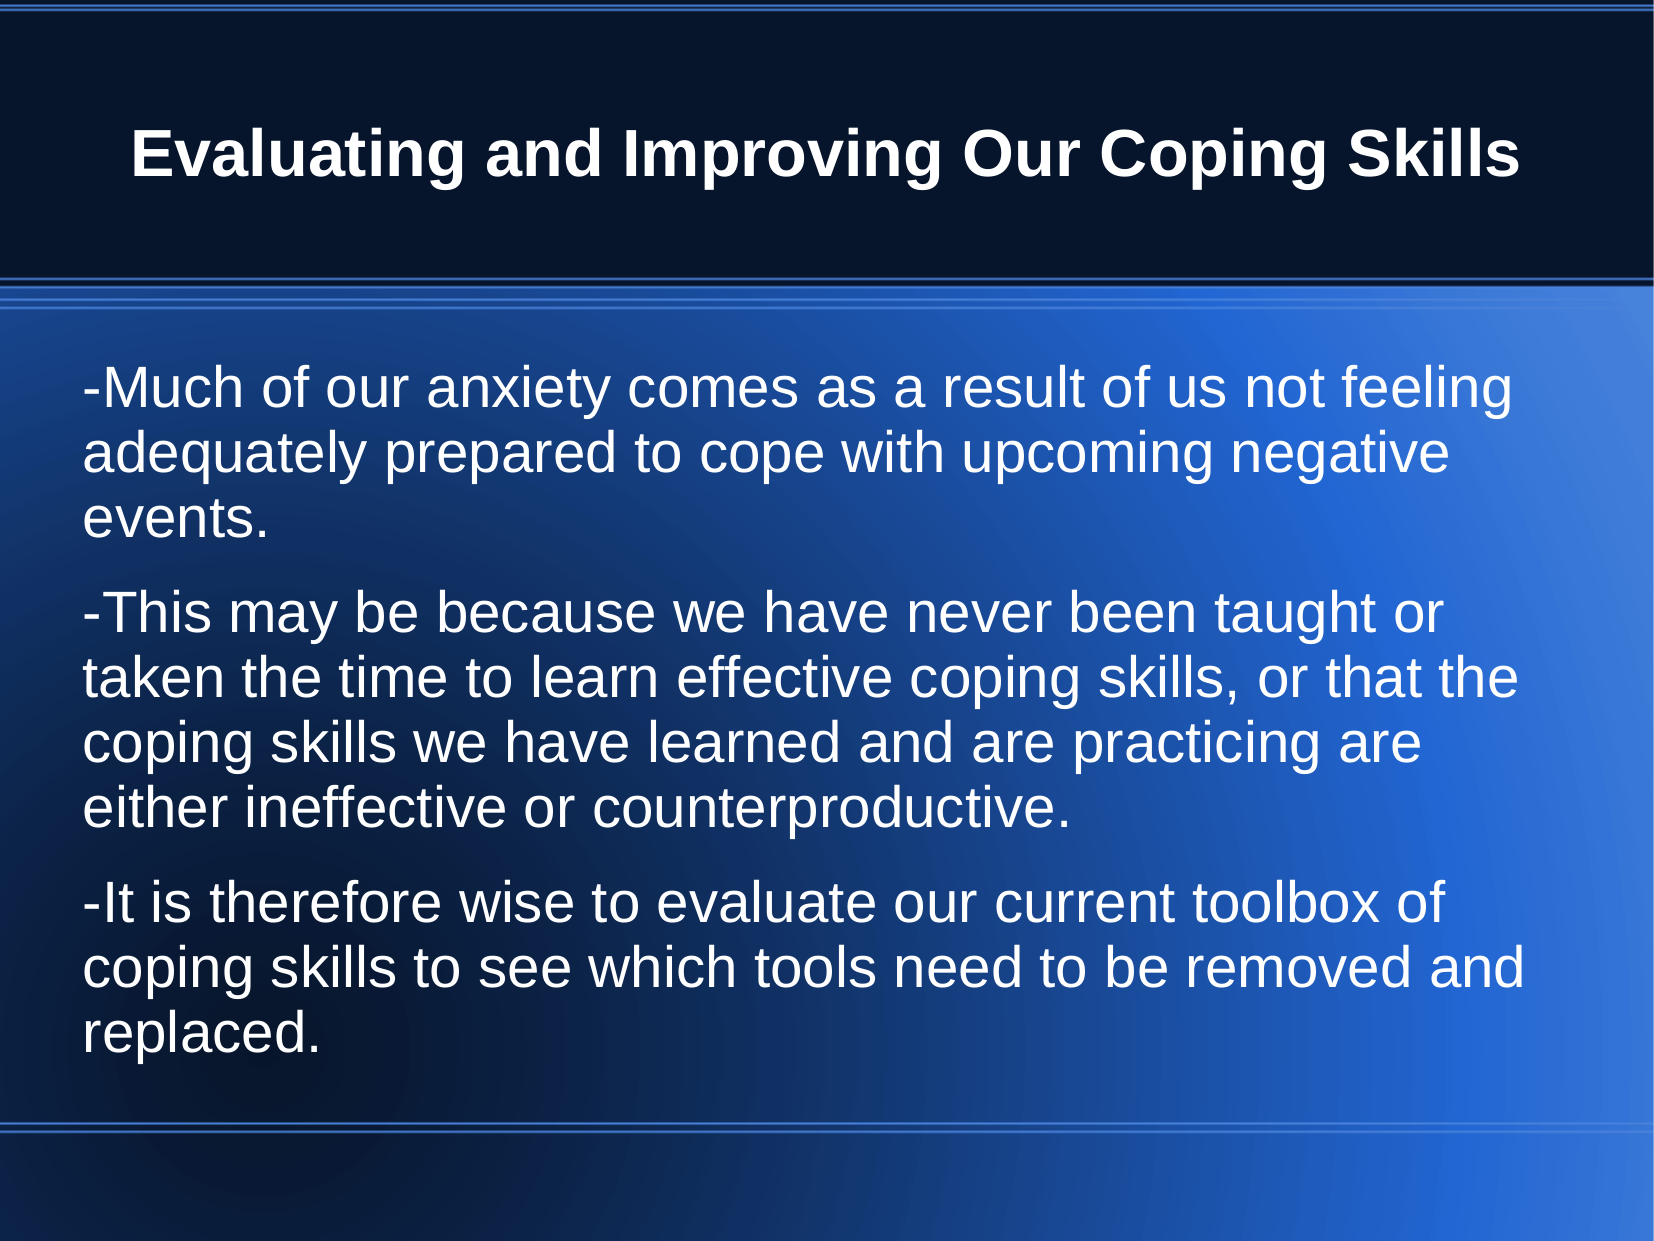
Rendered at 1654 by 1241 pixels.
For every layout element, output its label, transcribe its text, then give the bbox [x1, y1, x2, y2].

list -Much of our anxiety comes as a result of us not feeling adequately prepared to cope with upcoming negative events. -This may be because we have never been taught or taken the time to learn effective coping skills, or that the coping skills we have learned and are practicing are either ineffective or counterproductive. -It is therefore wise to evaluate our current toolbox of coping skills to see which tools need to be removed and replaced. [82, 355, 1571, 1100]
title Evaluating and Improving Our Coping Skills [82, 49, 1571, 257]
picture [0, 0, 1654, 1241]
